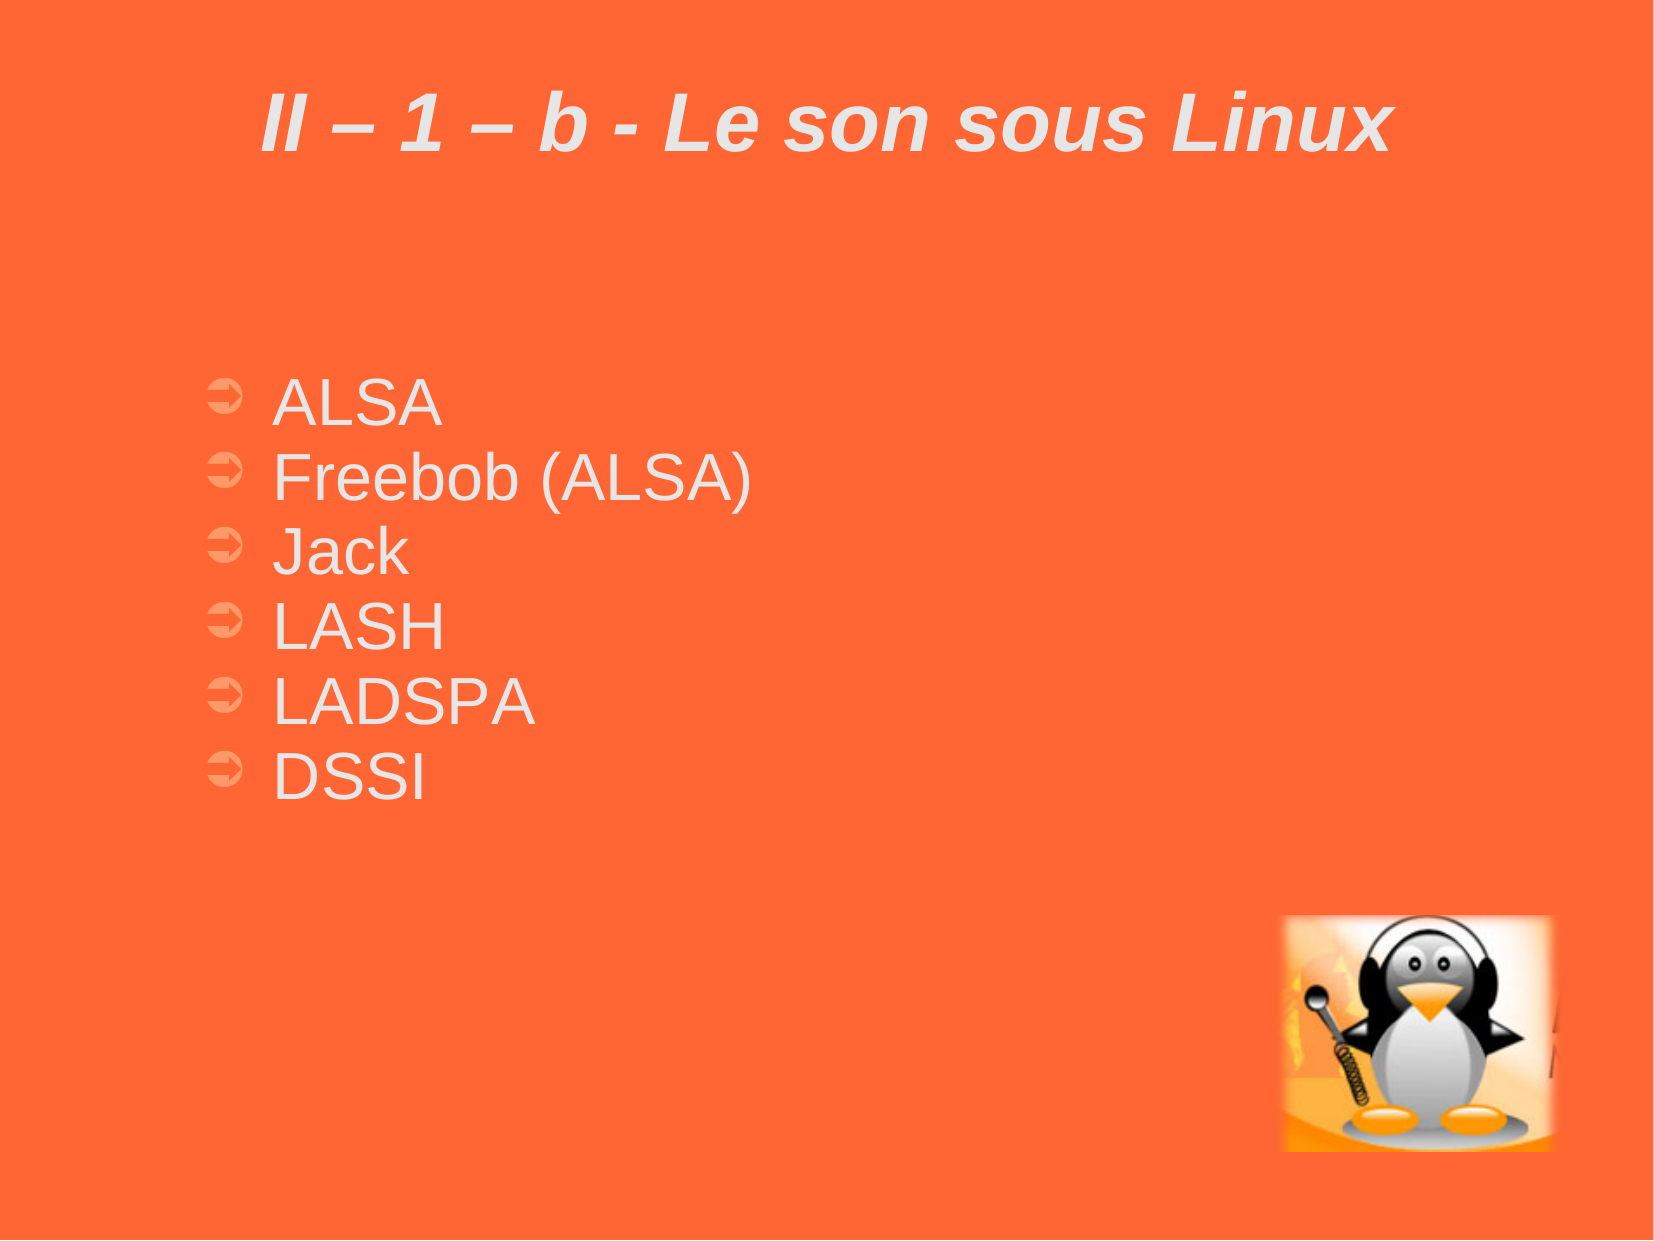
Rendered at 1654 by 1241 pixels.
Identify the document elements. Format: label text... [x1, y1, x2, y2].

picture [1272, 1147, 1565, 1152]
title II – 1 – b - Le son sous Linux [121, 19, 1534, 227]
list ALSA Freebob (ALSA) Jack LASH LADSPA DSSI [178, 364, 1570, 1147]
